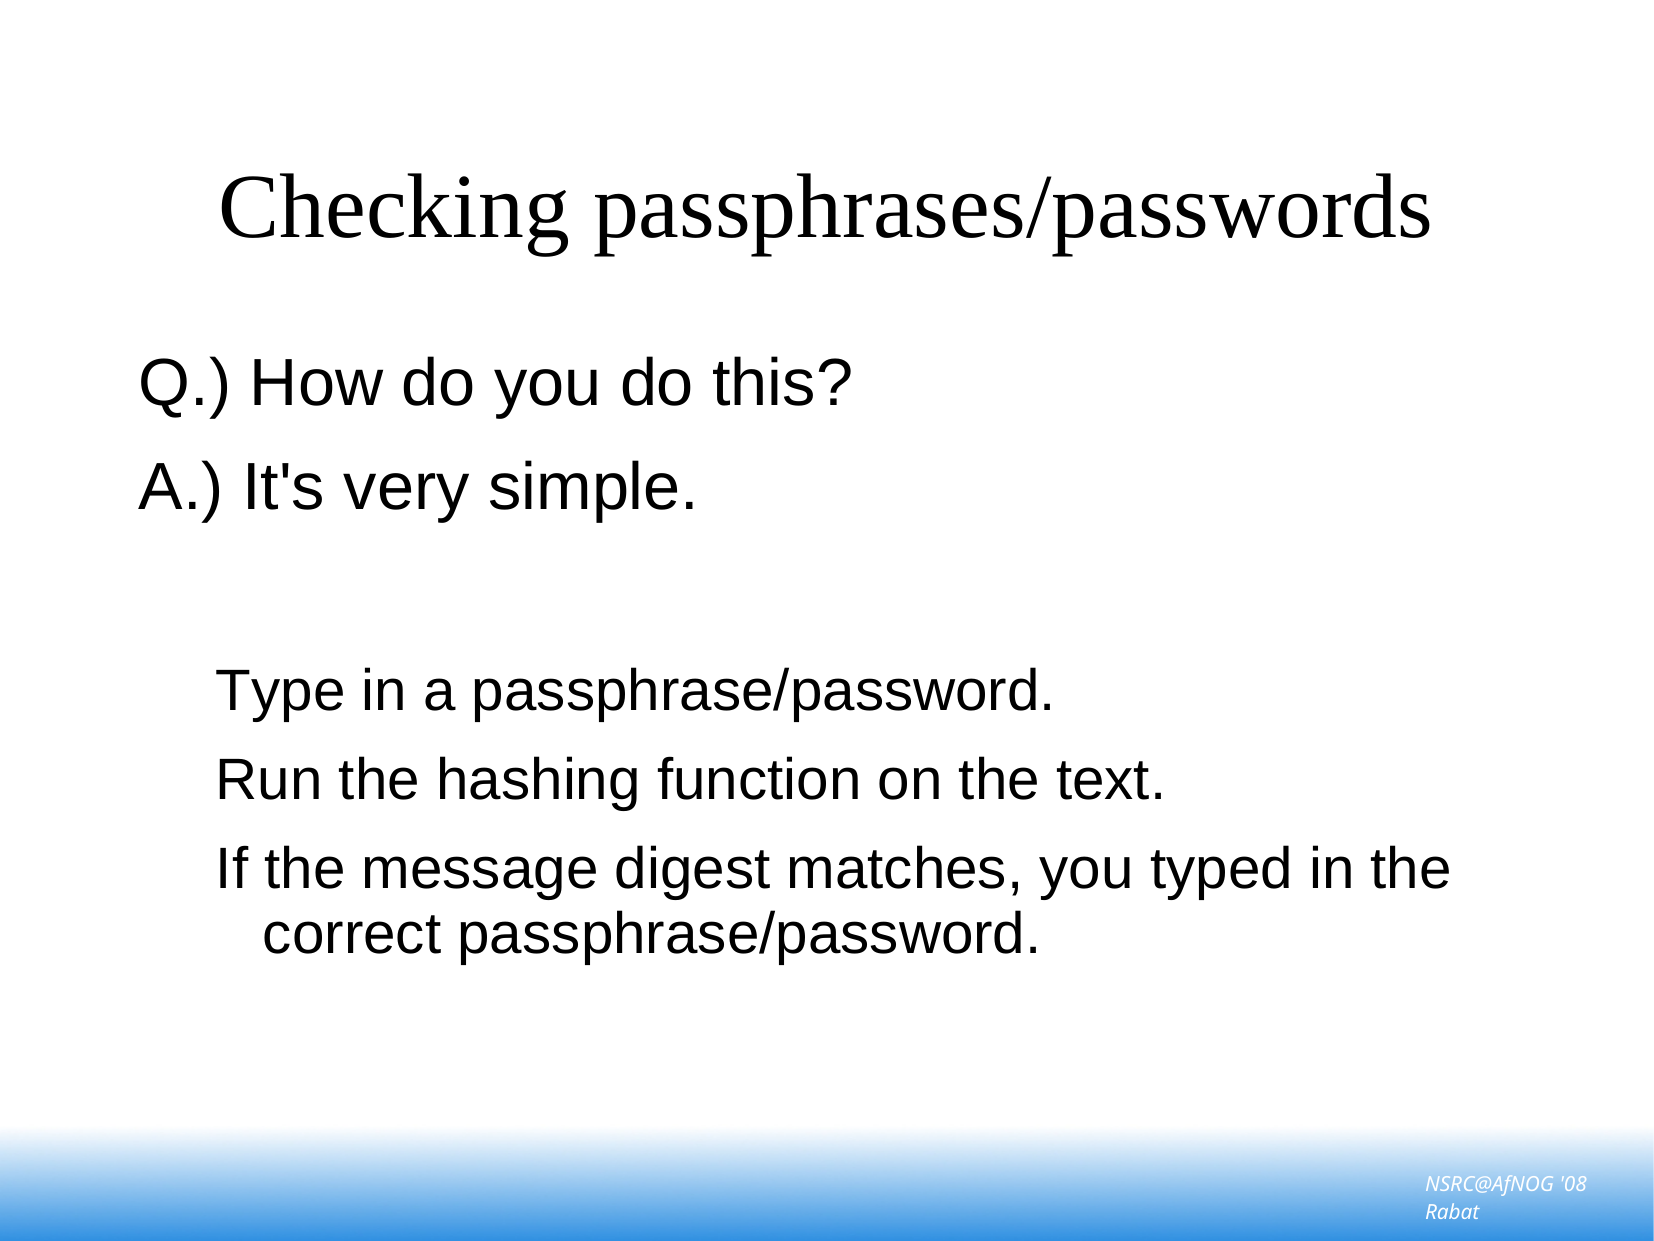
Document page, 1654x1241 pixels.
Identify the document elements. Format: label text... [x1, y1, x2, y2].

title Checking passphrases/passwords [121, 102, 1534, 310]
list Q.) How do you do this? A.) It's very simple. Type in a passphrase/password. Run the hashing function on the text. If the message digest matches, you typed in the correct passphrase/password. [121, 344, 1534, 1127]
picture [0, 1124, 1654, 1241]
